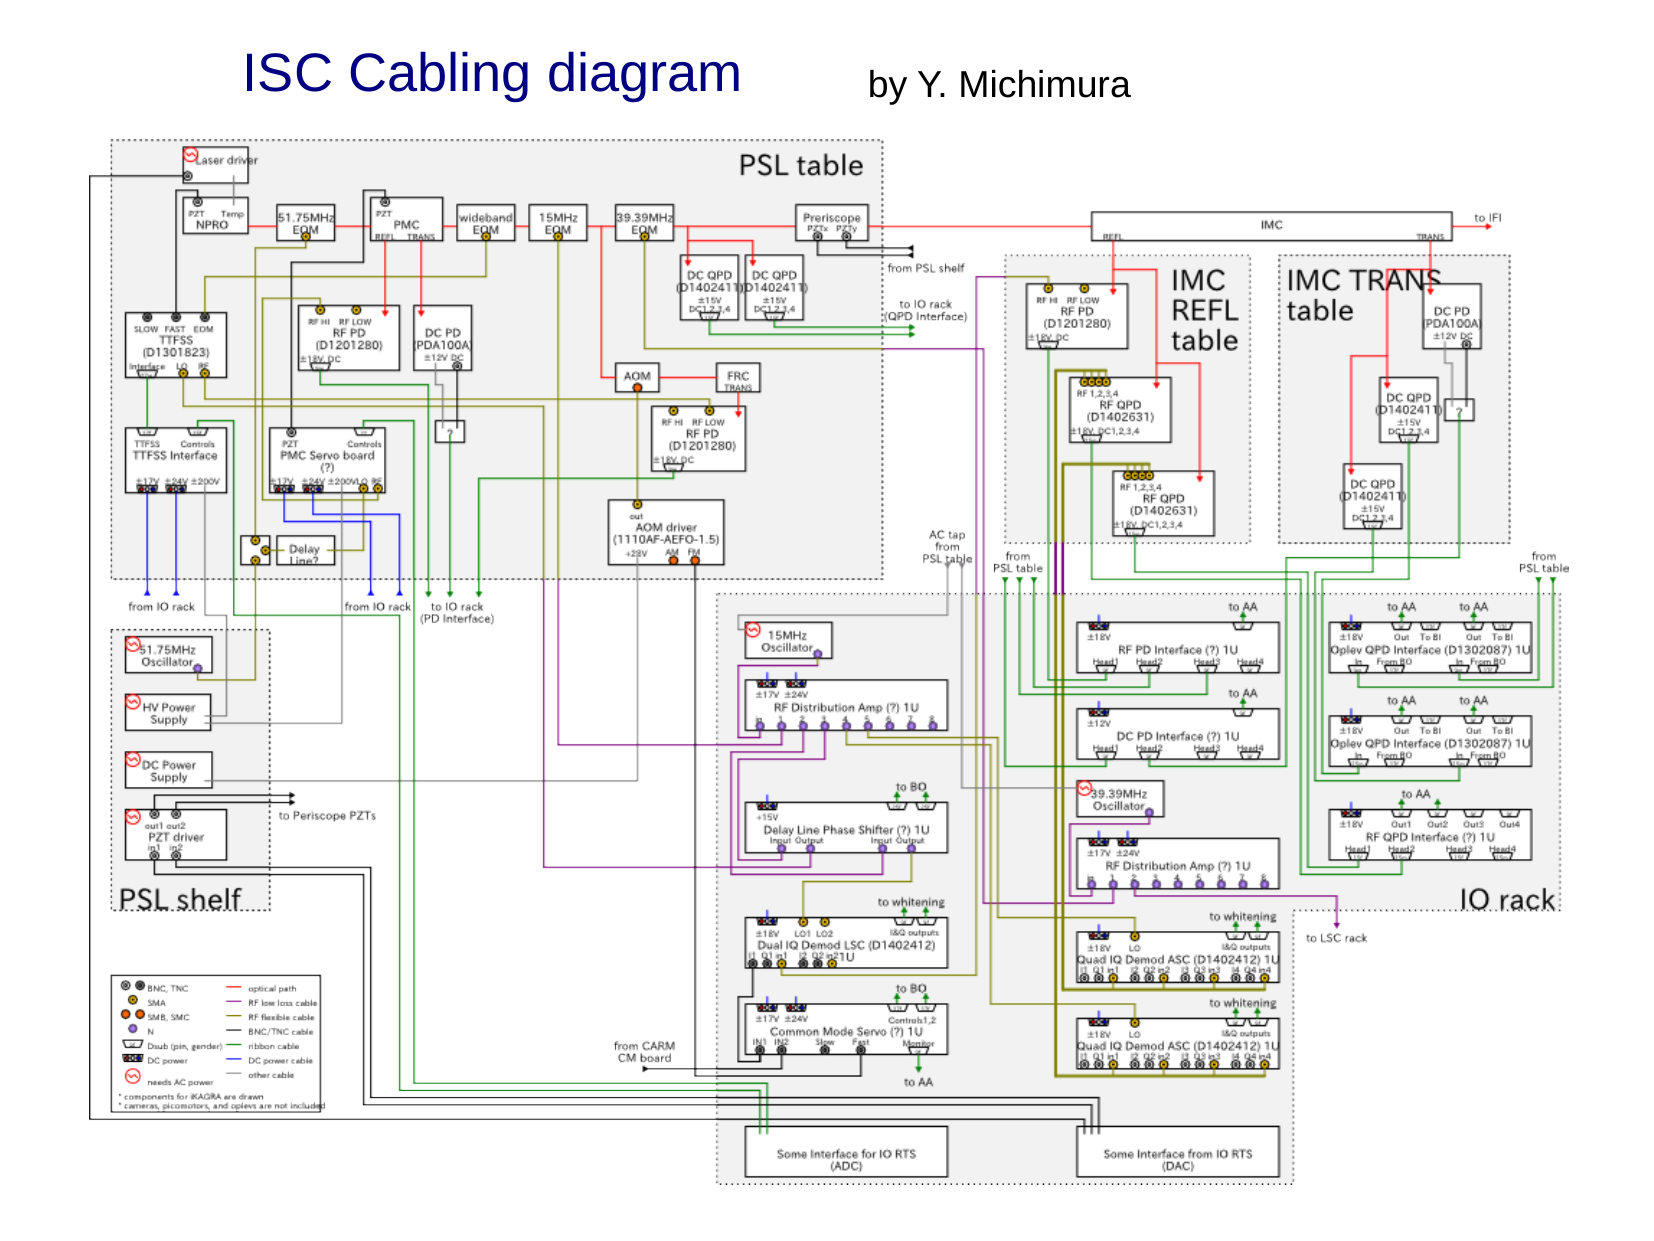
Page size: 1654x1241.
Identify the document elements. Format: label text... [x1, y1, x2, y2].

picture [89, 0, 1569, 1185]
text_box ISC Cabling diagram [228, 35, 759, 111]
text_box by Y. Michimura [853, 56, 1146, 114]
